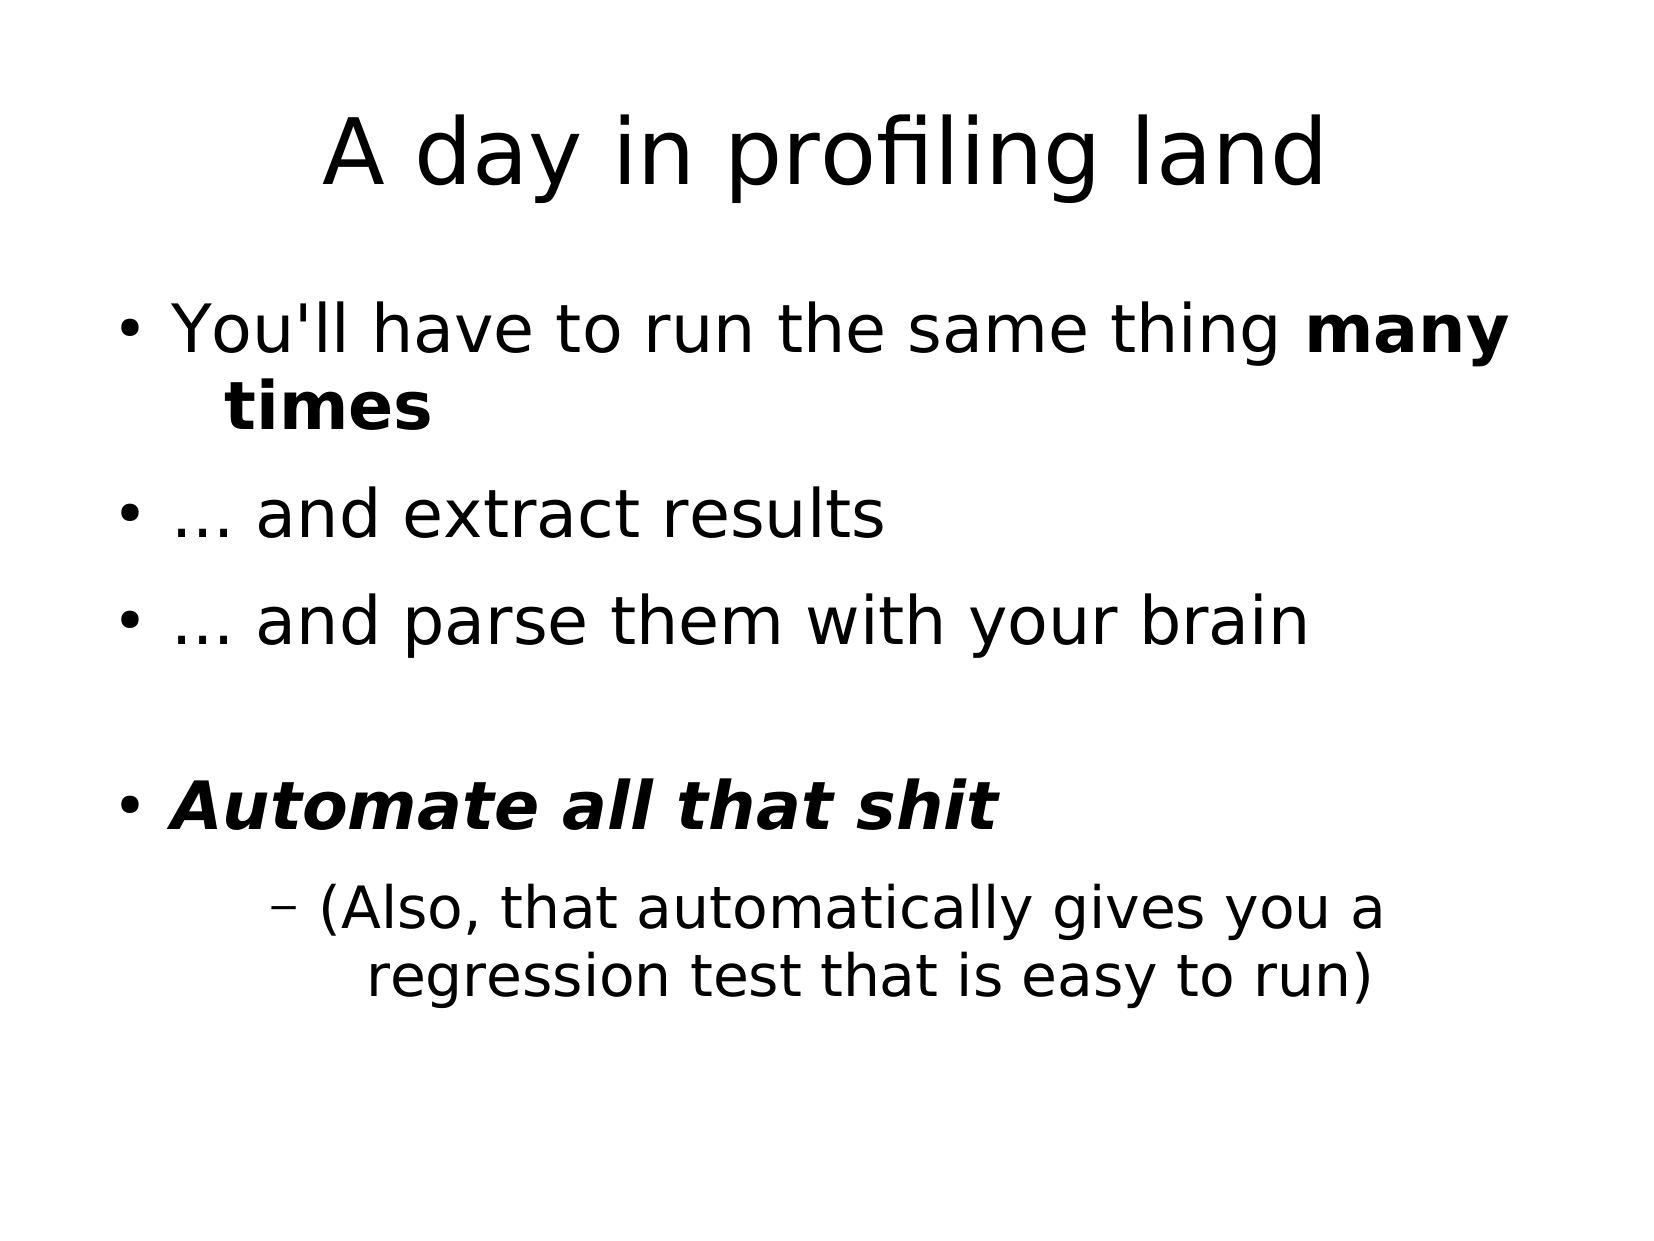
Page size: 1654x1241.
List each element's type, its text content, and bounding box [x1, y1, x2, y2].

title A day in profiling land [82, 49, 1571, 257]
list You'll have to run the same thing many times ... and extract results ... and parse them with your brain Automate all that shit (Also, that automatically gives you a regression test that is easy to run) [82, 290, 1571, 1109]
